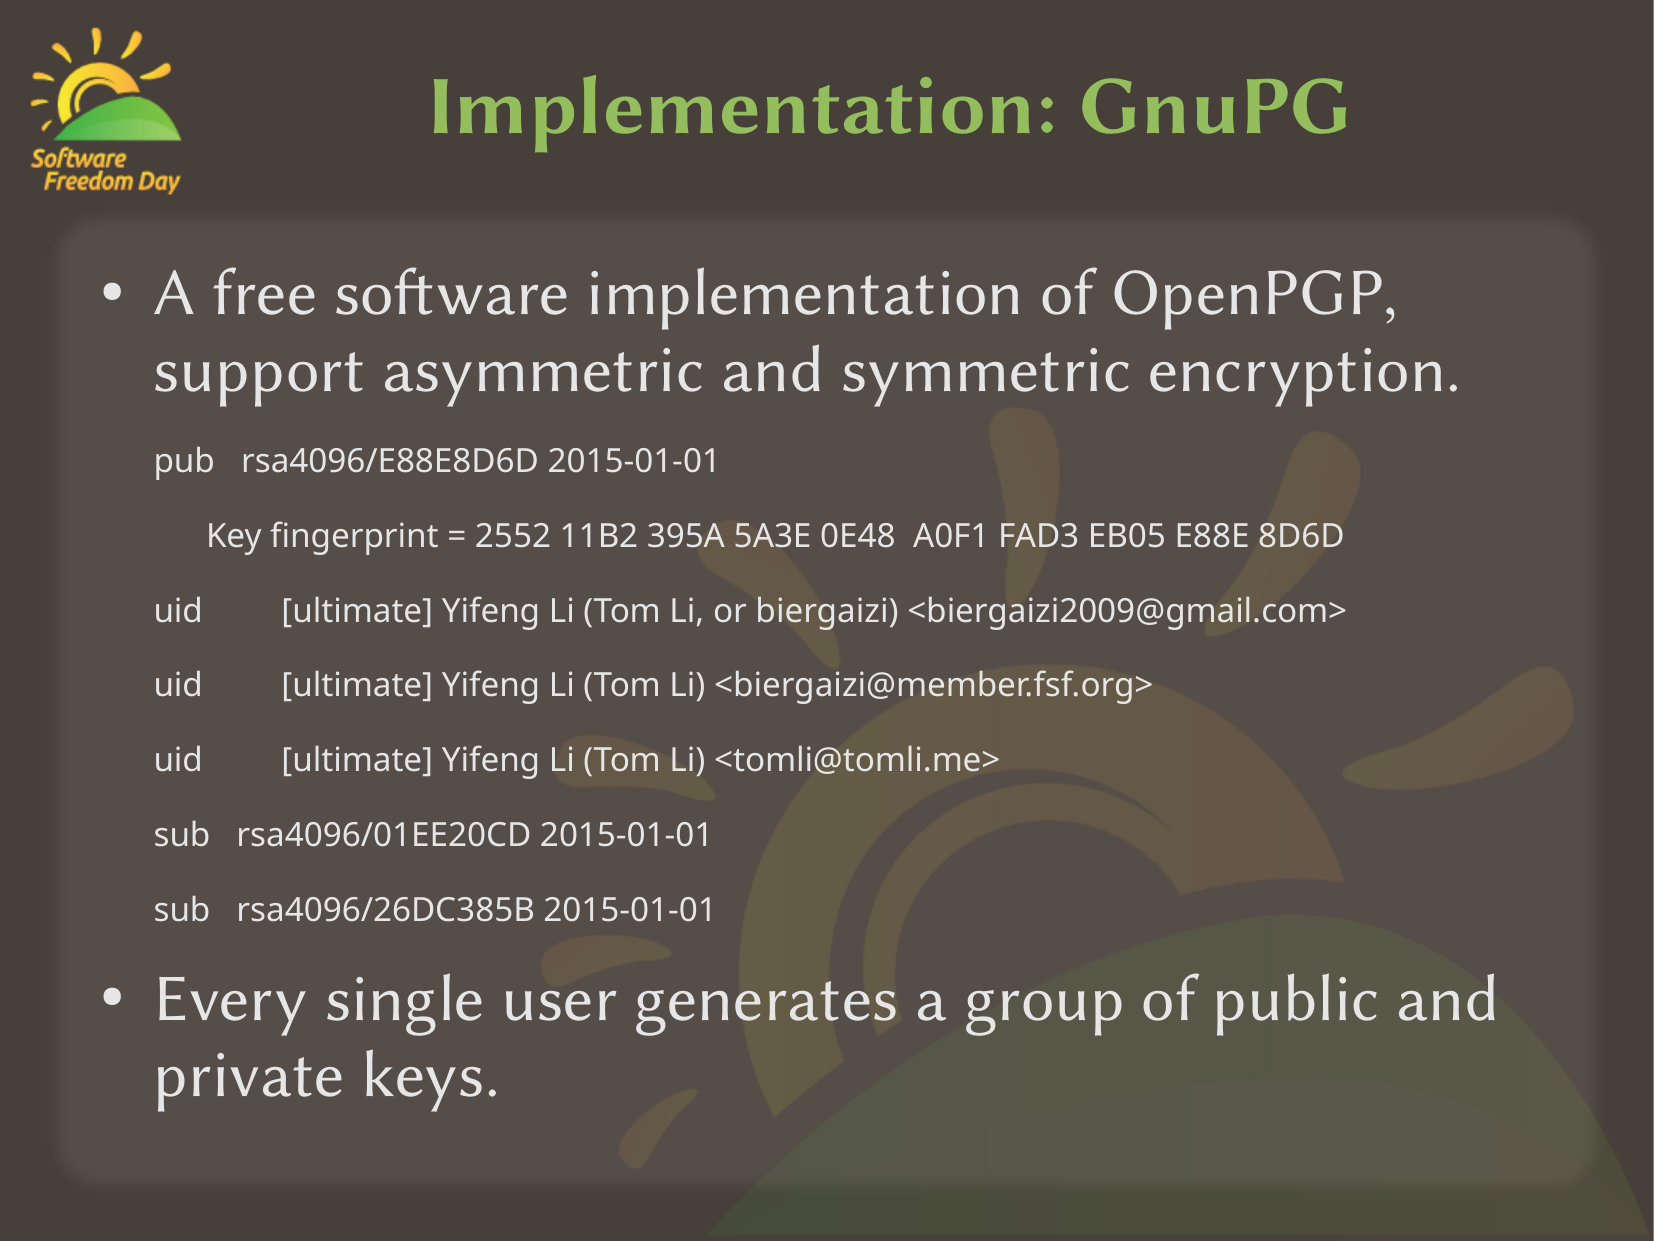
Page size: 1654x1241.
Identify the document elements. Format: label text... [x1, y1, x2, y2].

title Implementation: GnuPG [210, 9, 1571, 205]
list A free software implementation of OpenPGP, support asymmetric and symmetric encryption. pub rsa4096/E88E8D6D 2015-01-01 Key fingerprint = 2552 11B2 395A 5A3E 0E48 A0F1 FAD3 EB05 E88E 8D6D uid [ultimate] Yifeng Li (Tom Li, or biergaizi) <biergaizi2009@gmail.com> uid [ultimate] Yifeng Li (Tom Li) <biergaizi@member.fsf.org> uid [ultimate] Yifeng Li (Tom Li) <tomli@tomli.me> sub rsa4096/01EE20CD 2015-01-01 sub rsa4096/26DC385B 2015-01-01 Every single user generates a group of public and private keys. [82, 255, 1571, 1141]
picture [0, 0, 1654, 1241]
